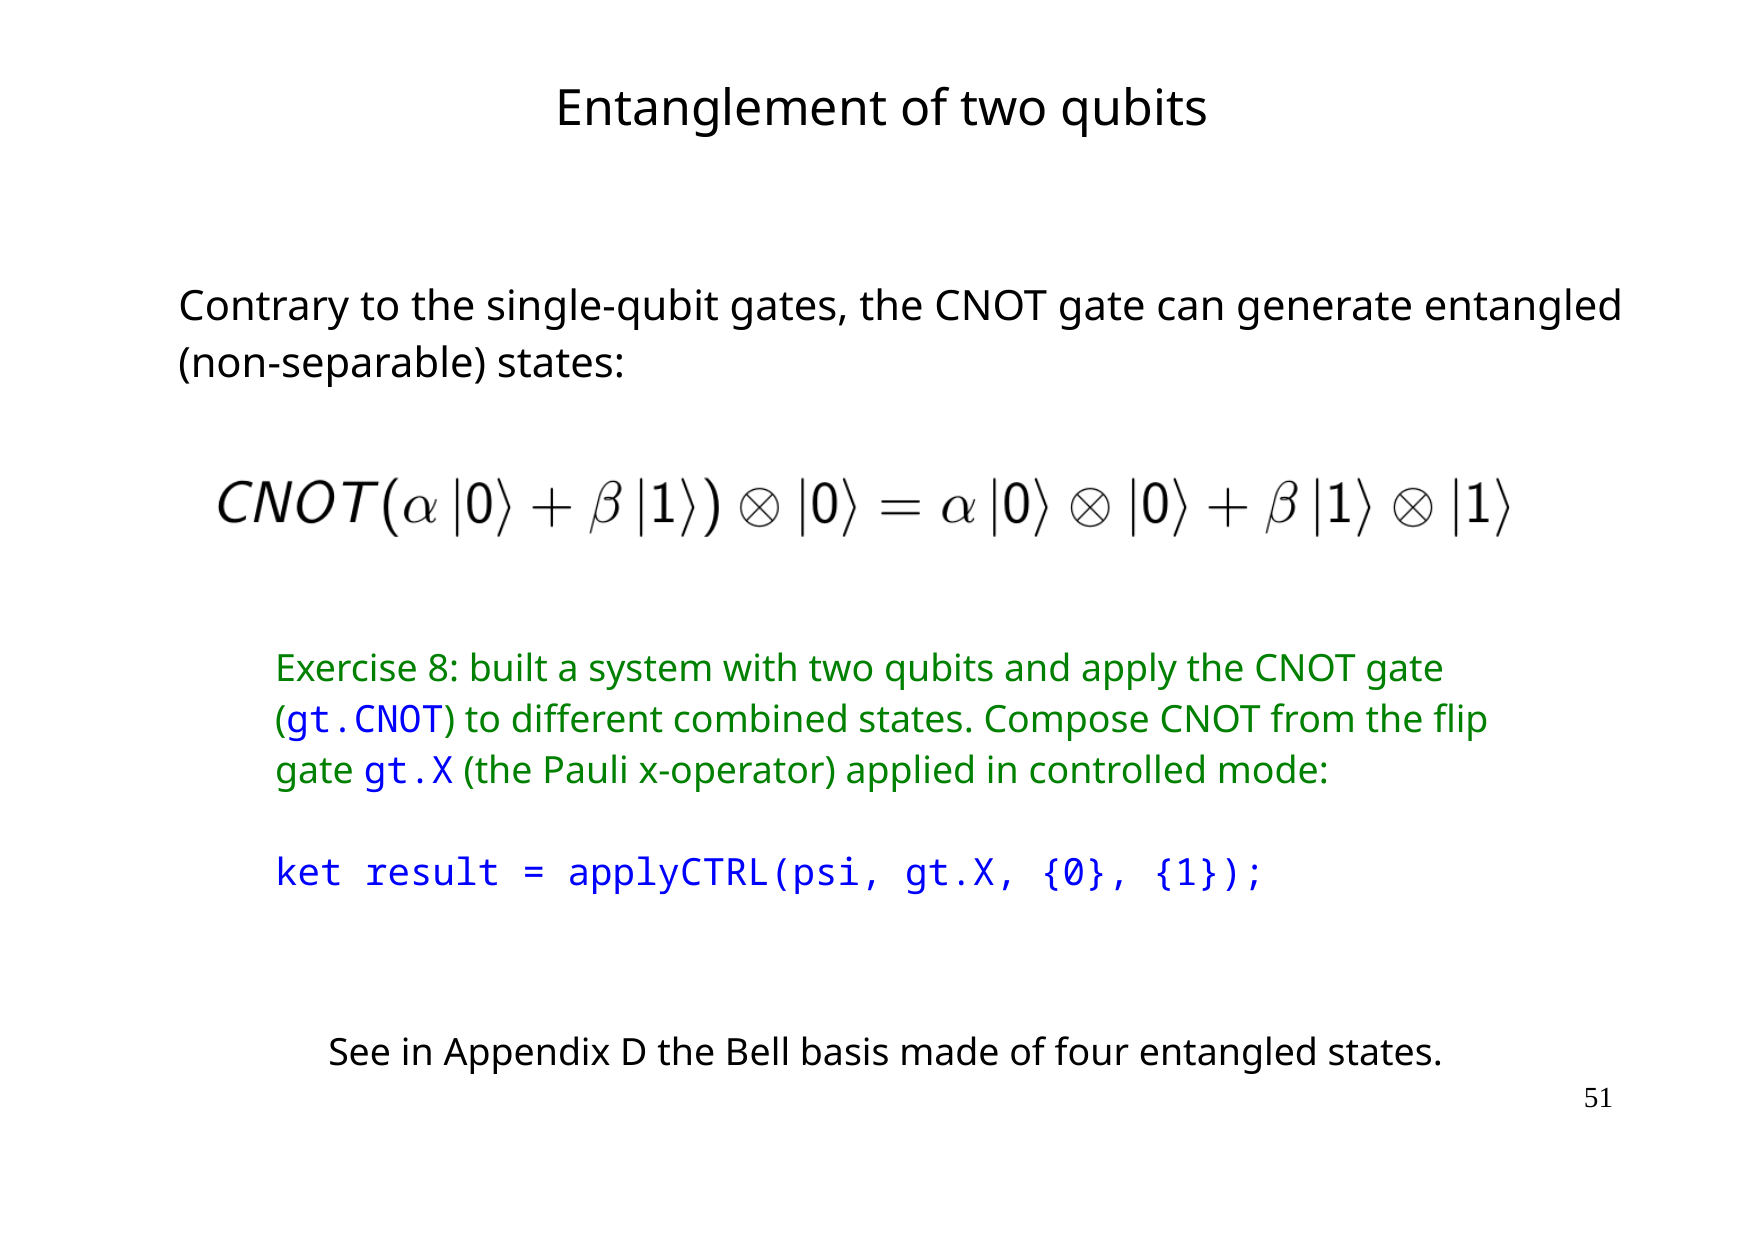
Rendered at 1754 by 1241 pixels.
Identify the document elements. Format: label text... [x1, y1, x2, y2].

text_box See in Appendix D the Bell basis made of four entangled states. [313, 1018, 1445, 1083]
picture [193, 449, 1544, 569]
text_box Entanglement of two qubits [540, 64, 1214, 145]
text_box Exercise 8: built a system with two qubits and apply the CNOT gate (gt.CNOT) to different combined states. Compose CNOT from the flip gate gt.X (the Pauli x-operator) applied in controlled mode: ket result = applyCTRL(psi, gt.X, {0}, {1}); [260, 634, 1501, 888]
text_box Contrary to the single-qubit gates, the CNOT gate can generate entangled (non-separable) states: [163, 268, 1639, 392]
